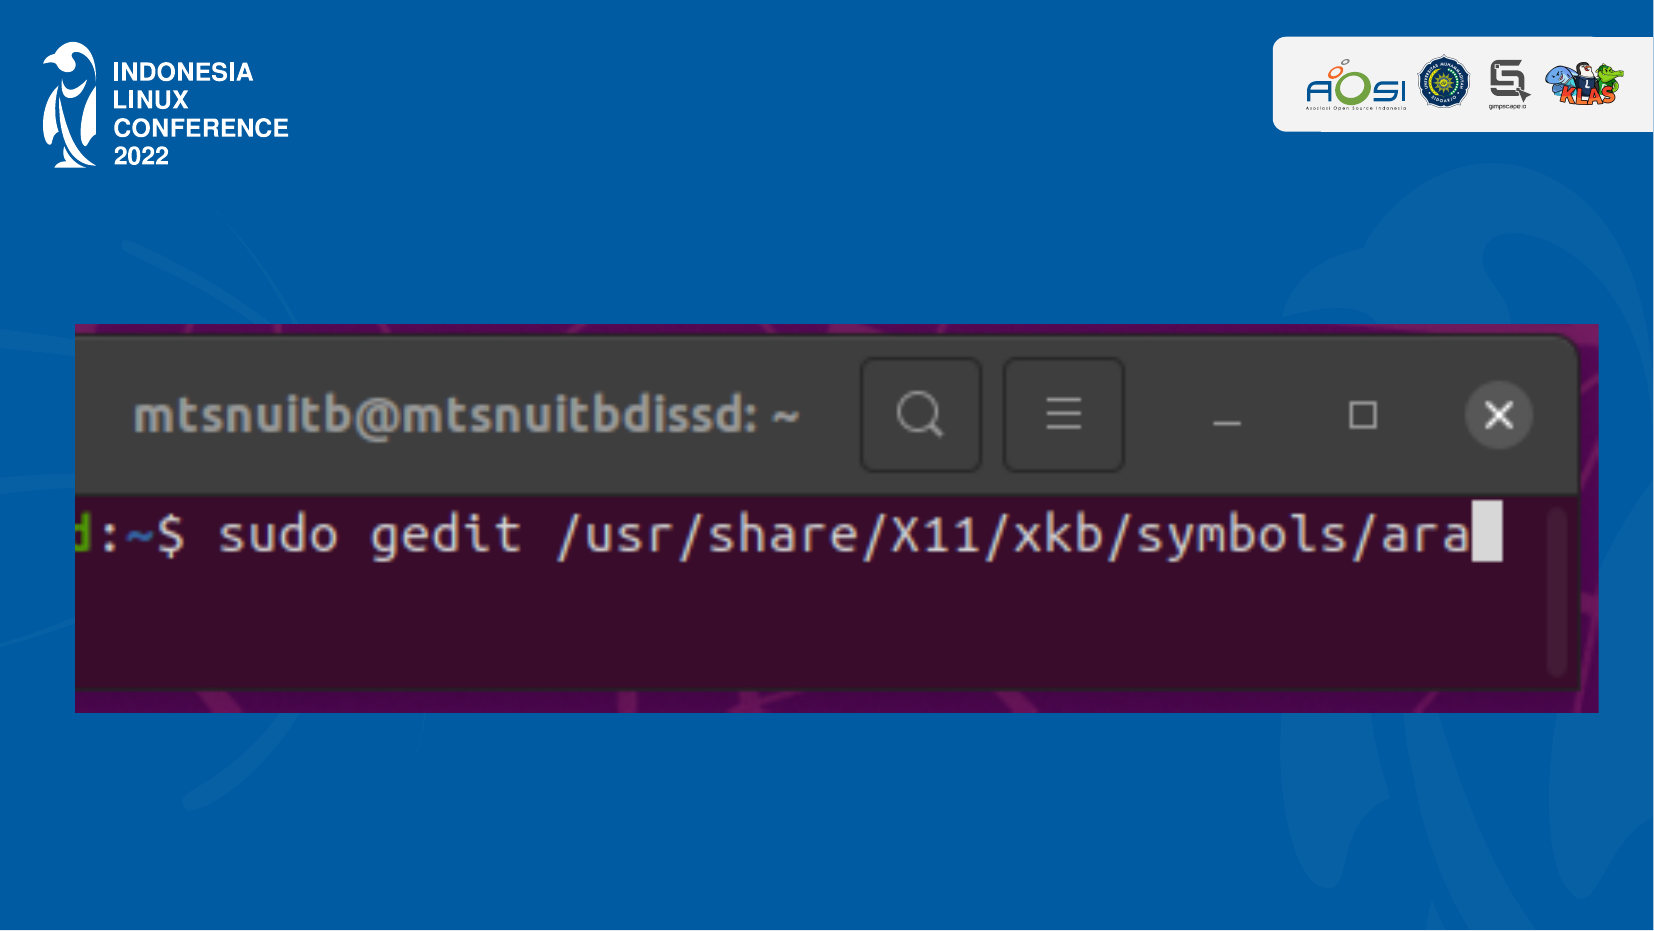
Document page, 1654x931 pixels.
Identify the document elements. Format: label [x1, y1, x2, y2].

picture [75, 324, 1599, 713]
picture [1417, 54, 1471, 108]
picture [1545, 62, 1624, 105]
